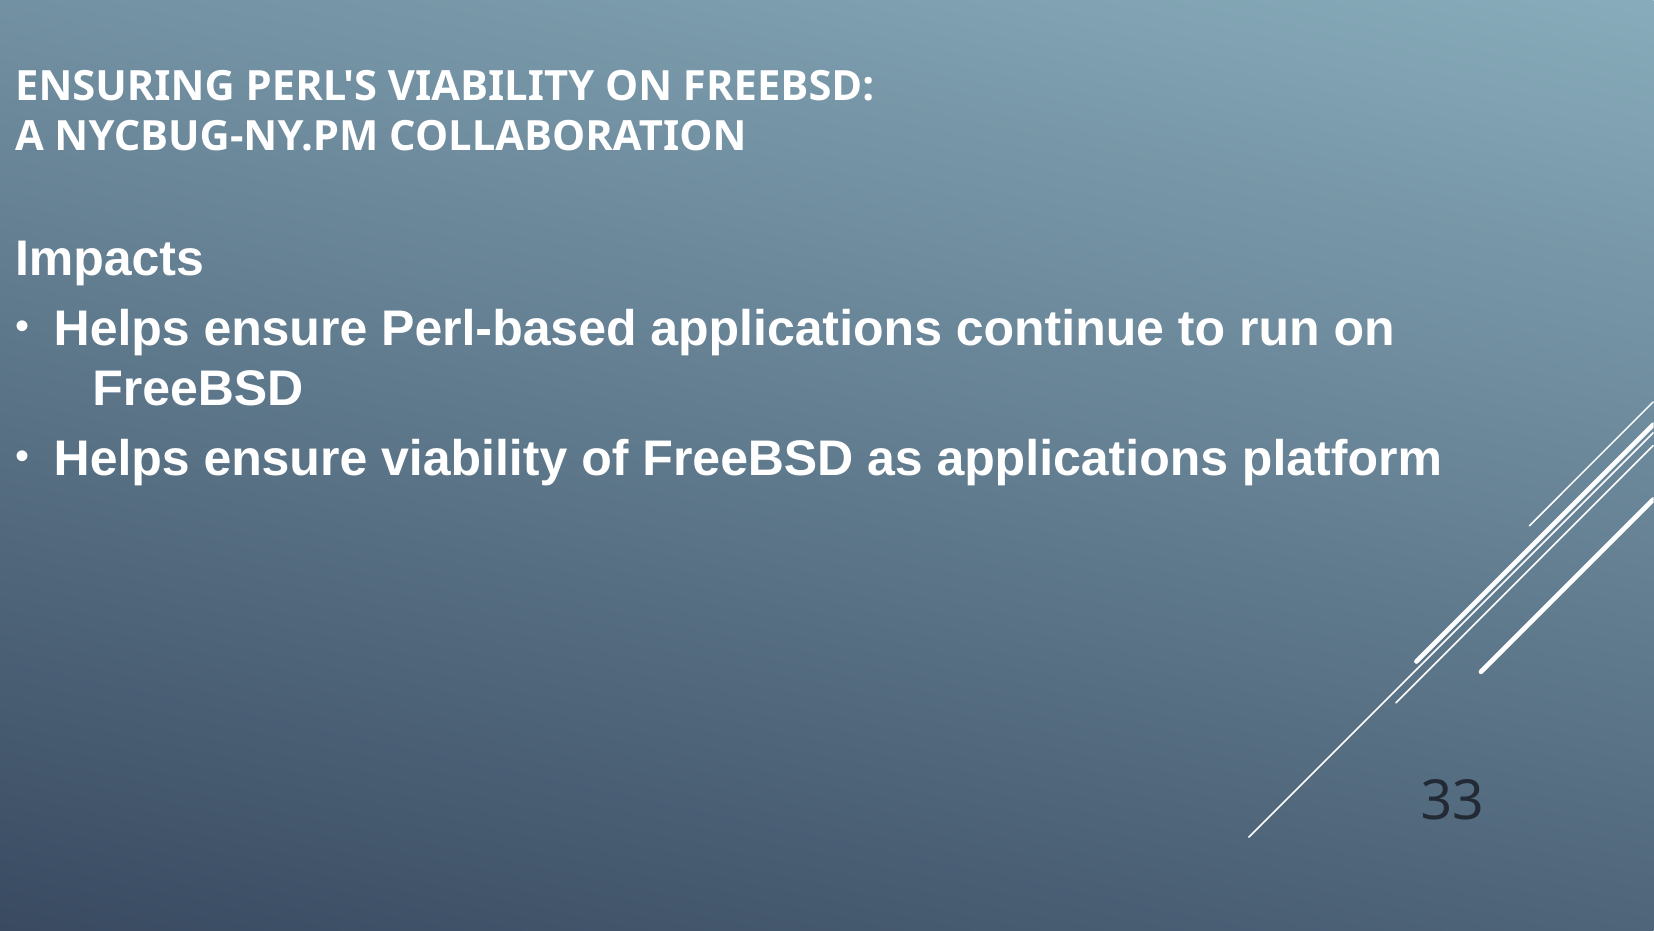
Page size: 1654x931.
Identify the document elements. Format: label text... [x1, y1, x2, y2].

subtitle Impacts Helps ensure Perl-based applications continue to run on FreeBSD Helps ensure viability of FreeBSD as applications platform [0, 217, 1489, 871]
title Ensuring Perl's Viability on FreeBSD: A NYCBUG-NY.PM Collaboration [0, 36, 1163, 180]
